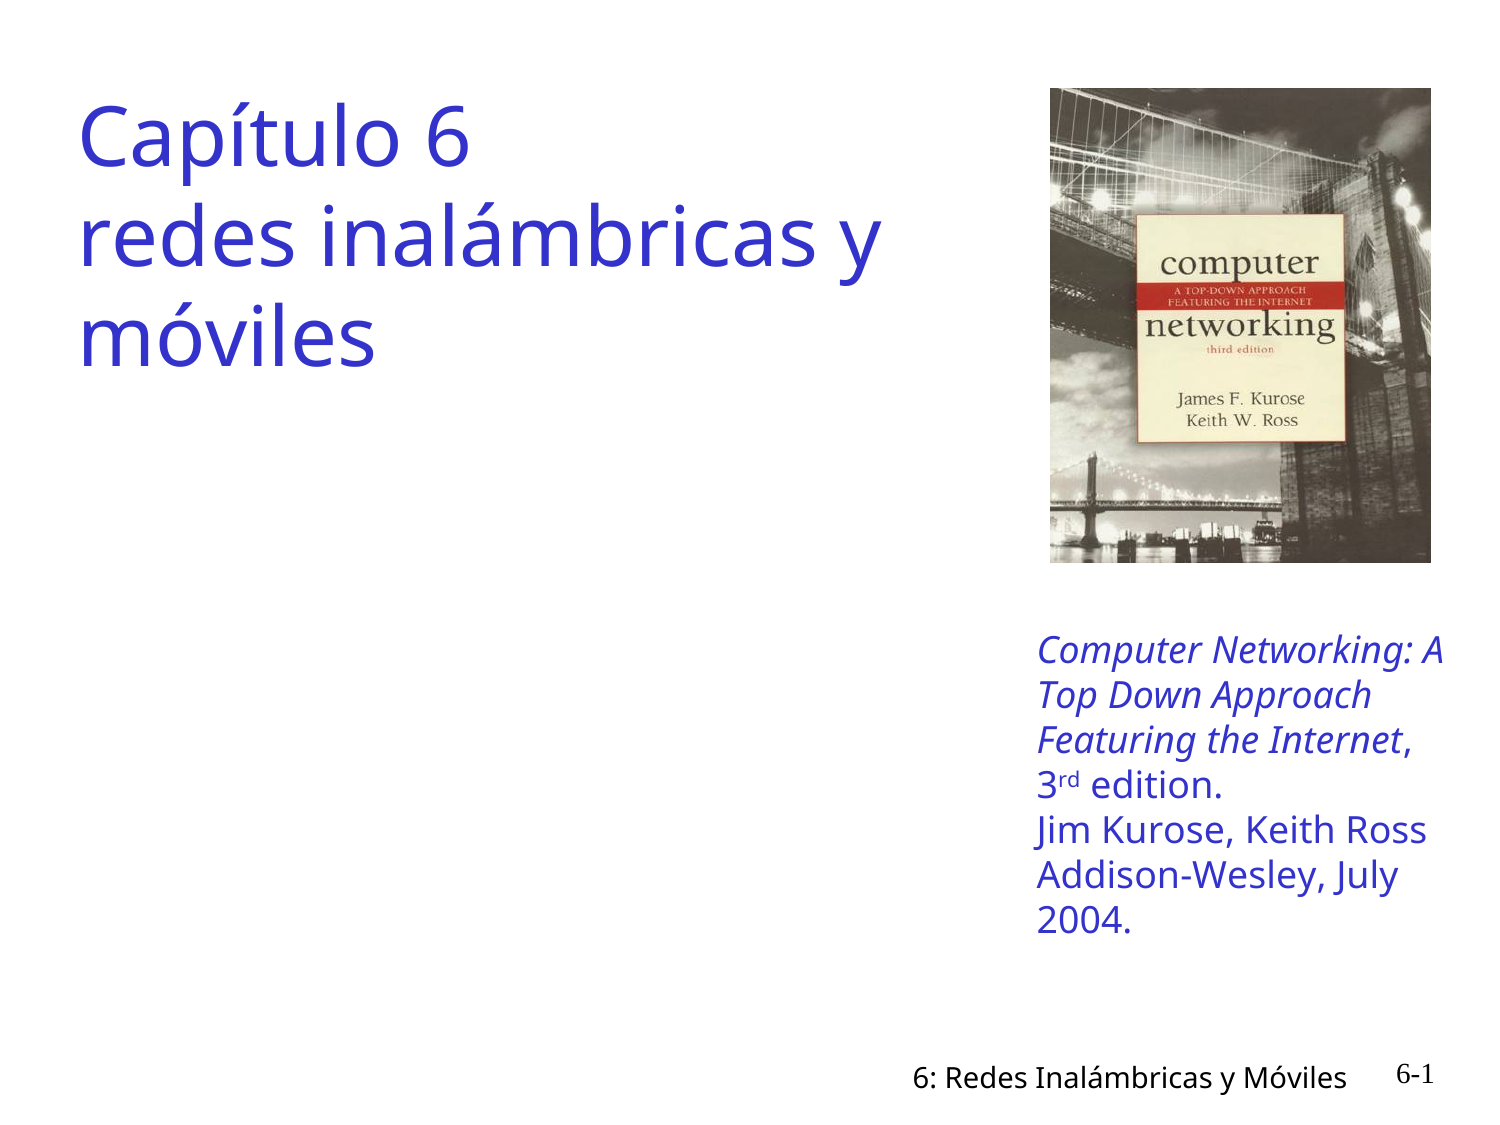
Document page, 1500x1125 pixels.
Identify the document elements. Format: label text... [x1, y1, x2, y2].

picture [1050, 88, 1431, 563]
text_box Capítulo 6 redes inalámbricas y móviles [62, 80, 1009, 385]
text_box Computer Networking: A Top Down Approach Featuring the Internet, 3rd edition. Jim Kurose, Keith Ross Addison-Wesley, July 2004. [1021, 571, 1470, 1042]
